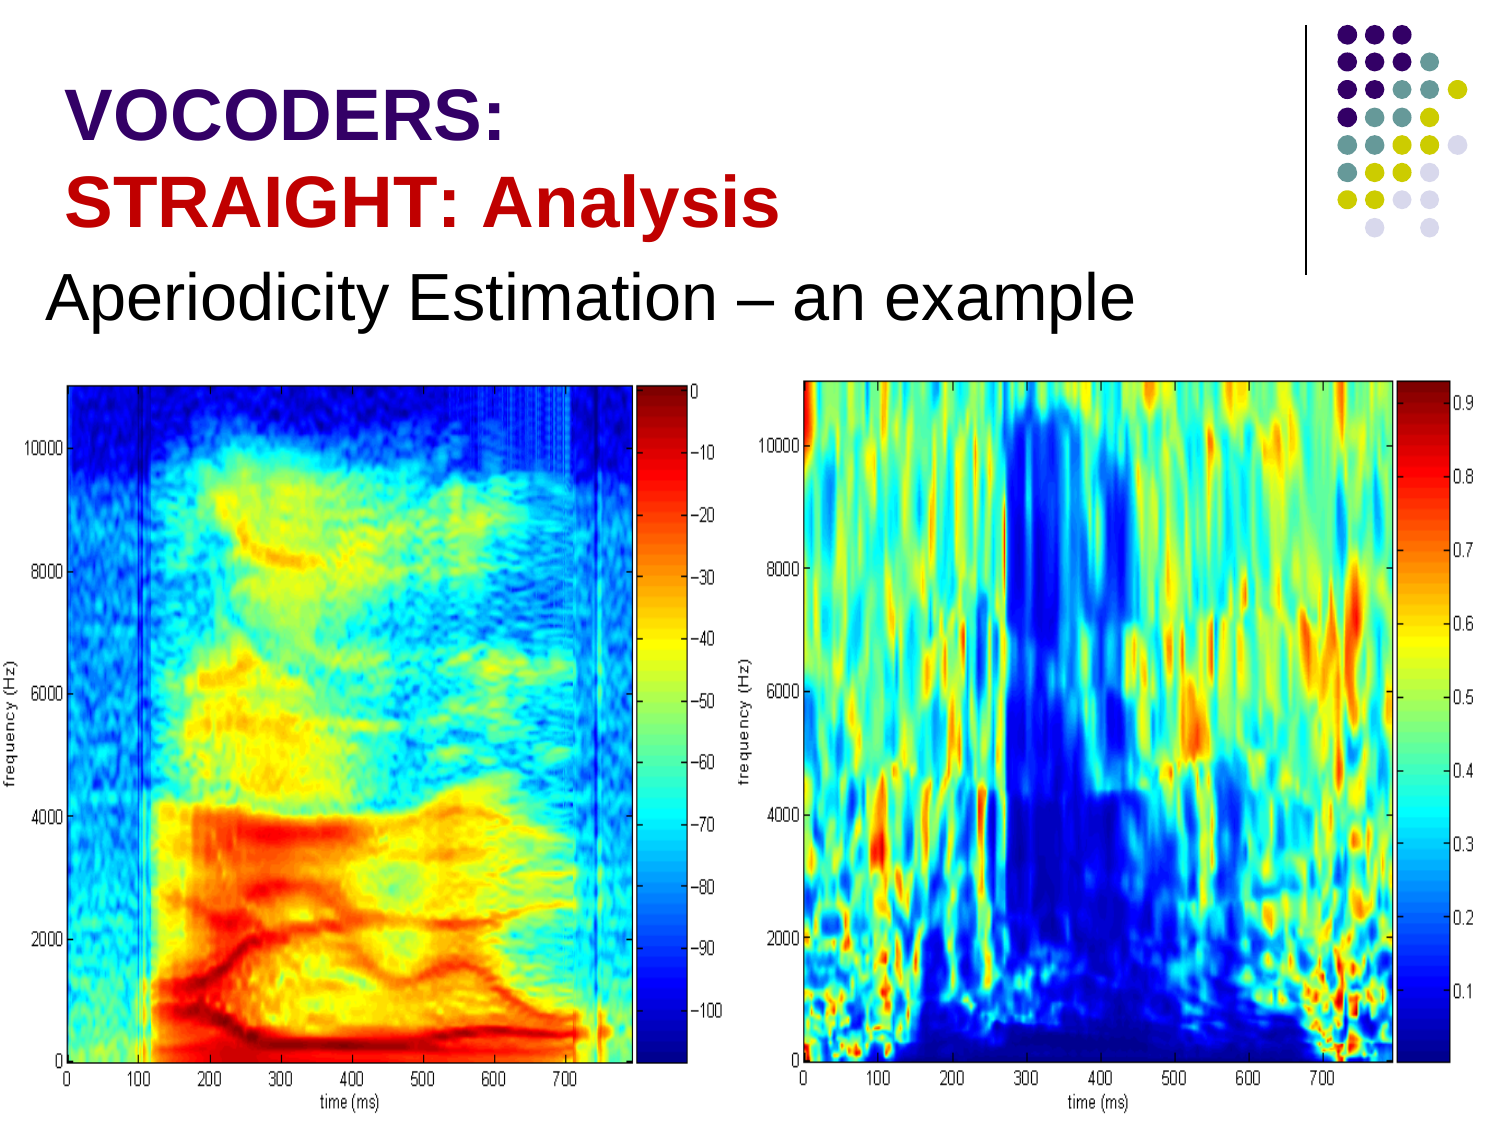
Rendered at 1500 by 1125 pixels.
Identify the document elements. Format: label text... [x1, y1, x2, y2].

text_box Aperiodicity Estimation – an example [30, 245, 1269, 338]
picture [0, 366, 1500, 1125]
text_box VOCODERS: STRAIGHT: Analysis [49, 37, 1288, 251]
